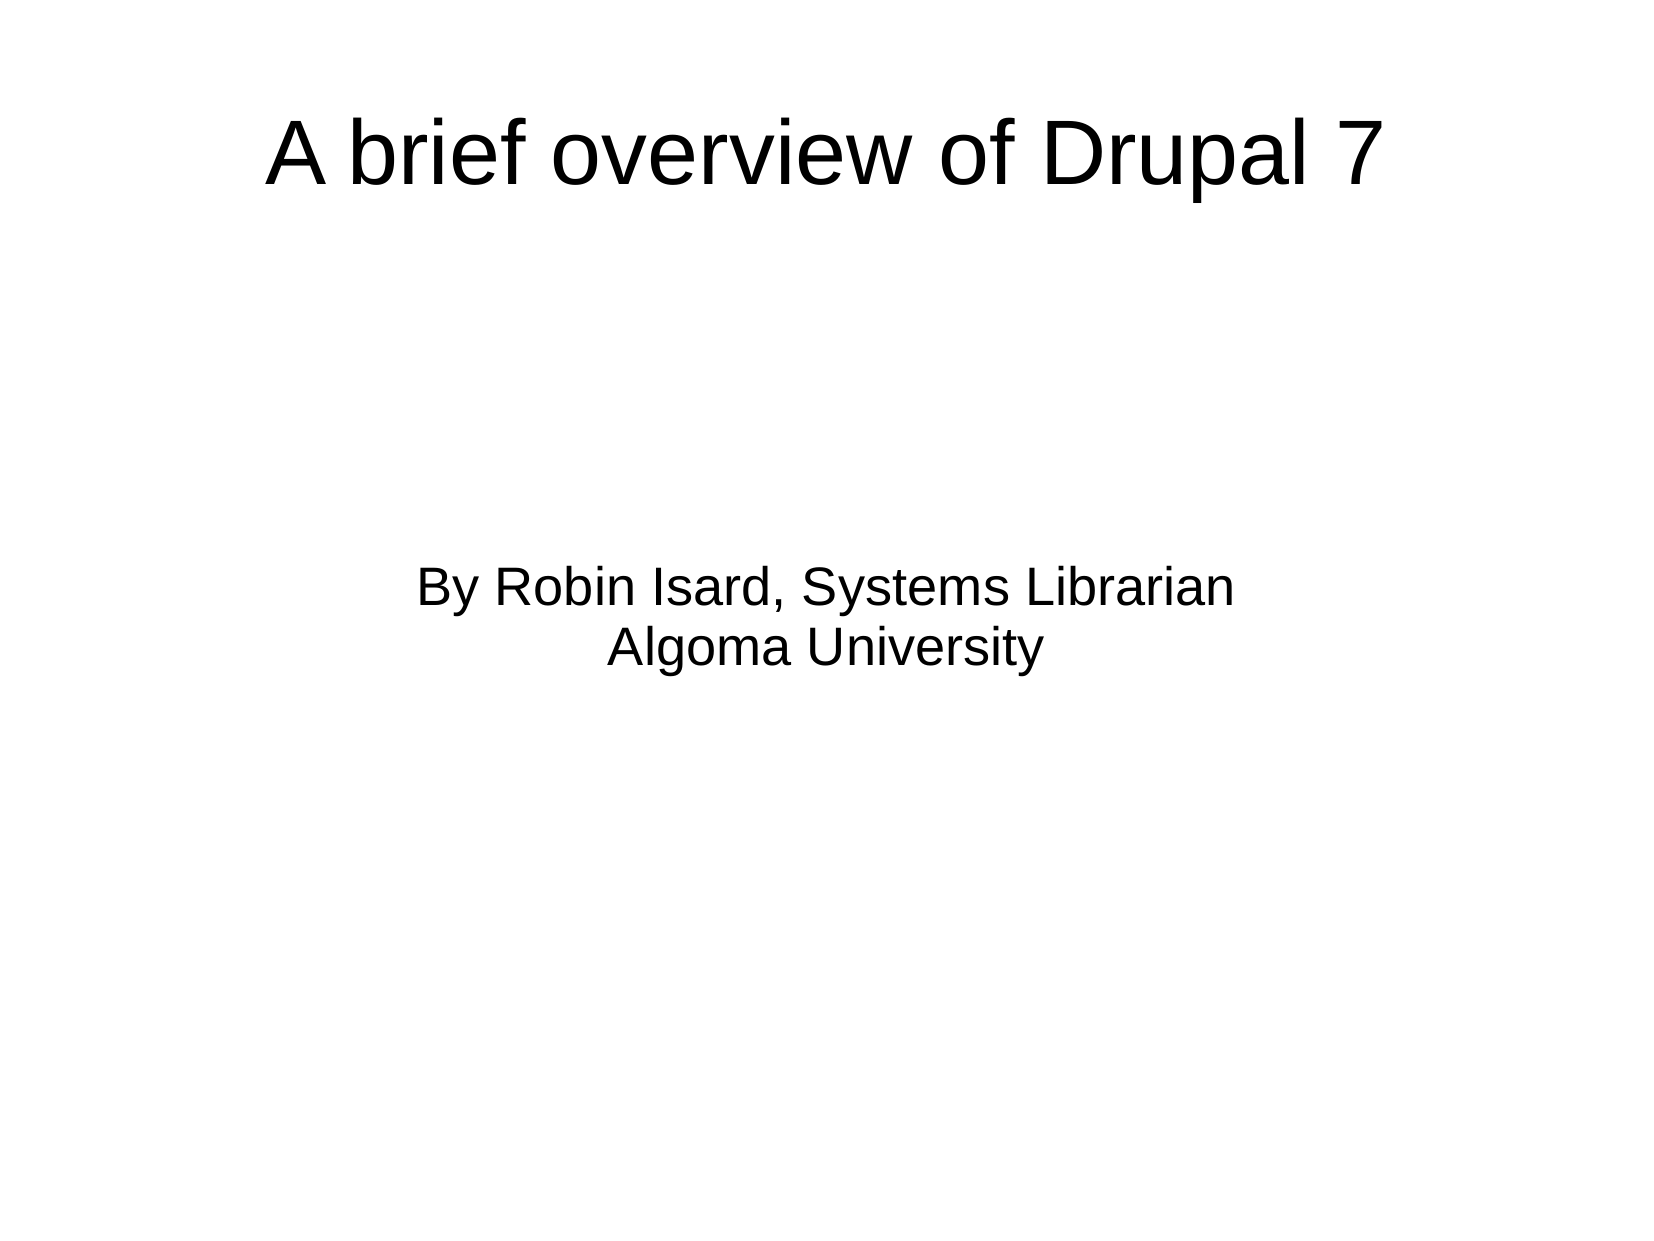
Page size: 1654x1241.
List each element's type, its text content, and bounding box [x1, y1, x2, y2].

subtitle By Robin Isard, Systems Librarian Algoma University [82, 49, 1571, 1109]
